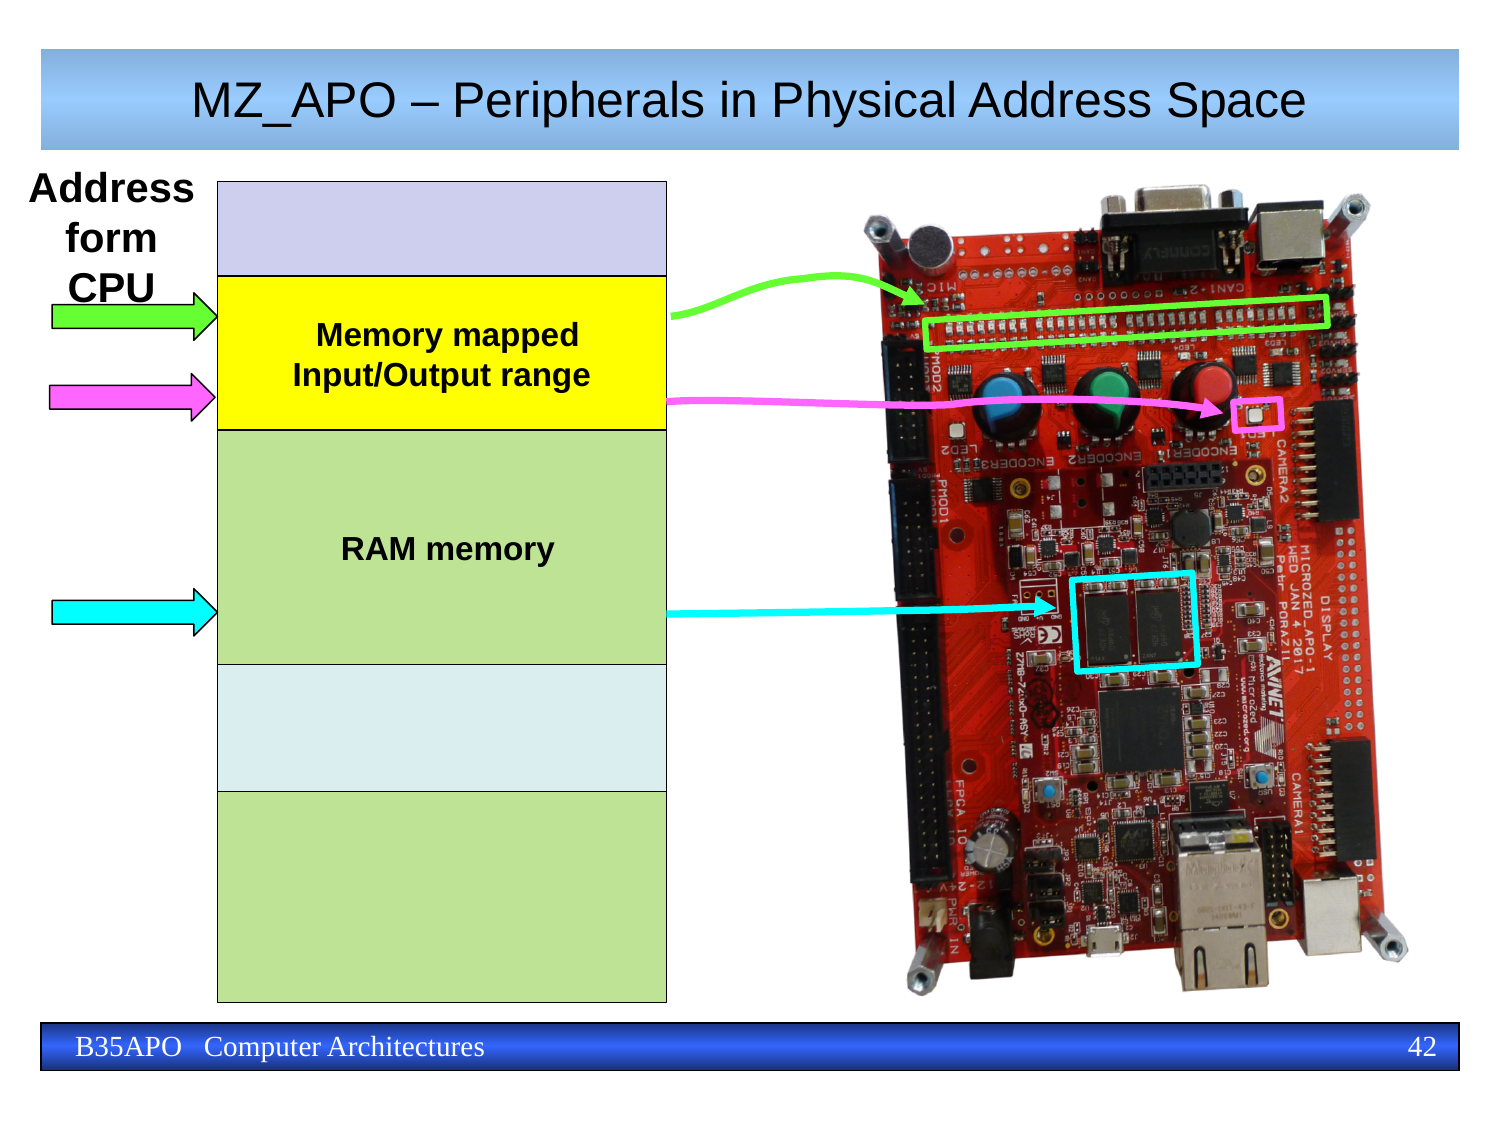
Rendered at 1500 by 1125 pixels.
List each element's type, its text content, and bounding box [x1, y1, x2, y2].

picture [847, 167, 1411, 1013]
text_box [217, 665, 667, 1003]
text_box Address form CPU [10, 153, 213, 319]
text_box Memory mapped Input/Output range [217, 276, 667, 430]
title MZ_APO – Peripherals in Physical Address Space [41, 49, 1459, 150]
text_box [49, 373, 216, 422]
text_box [52, 588, 218, 636]
text_box RAM memory [217, 430, 667, 665]
text_box [52, 312, 218, 341]
text_box [217, 181, 667, 276]
